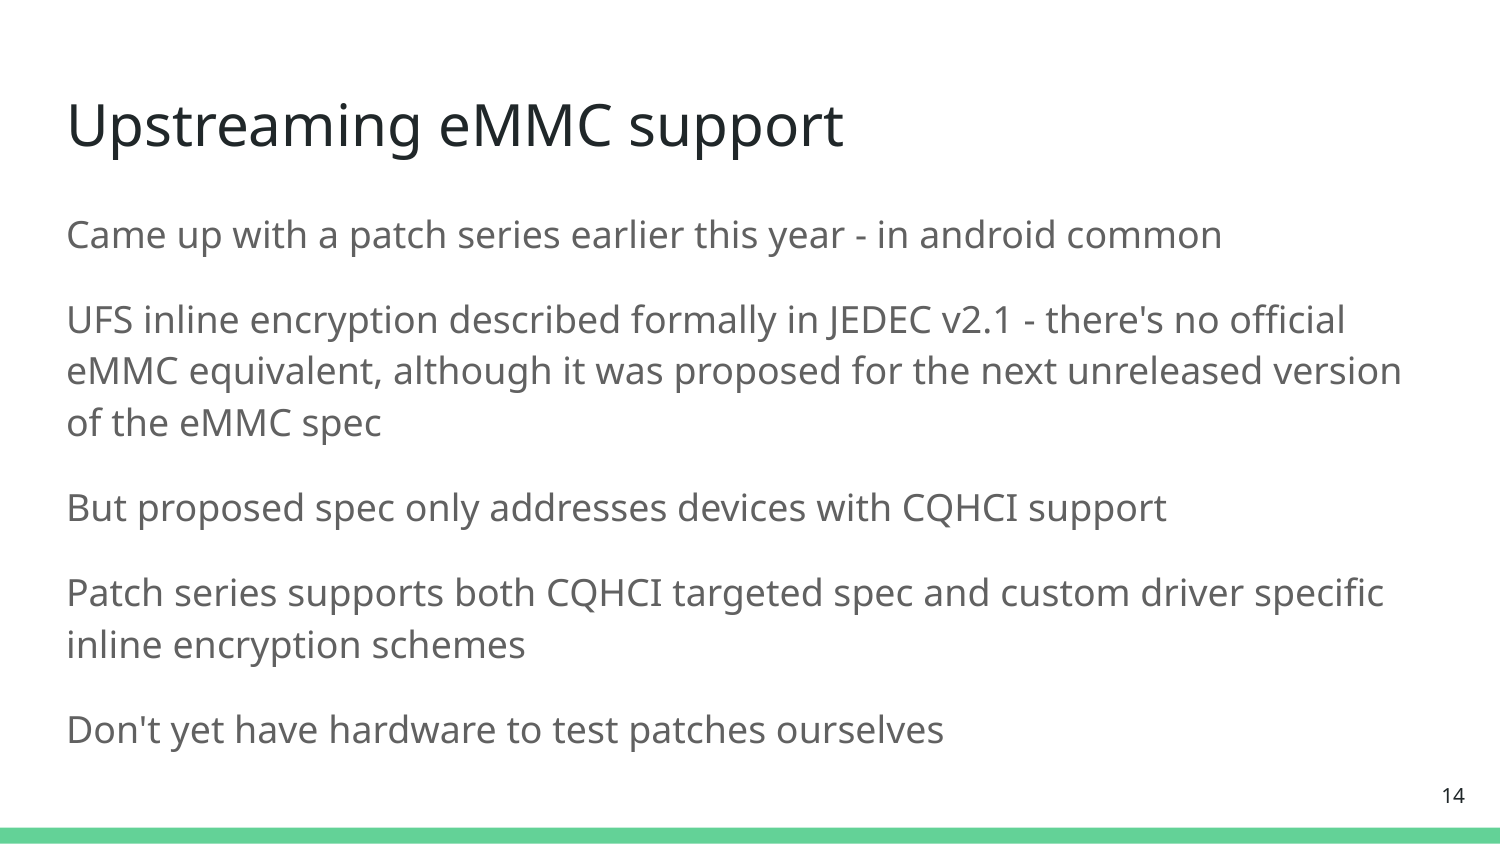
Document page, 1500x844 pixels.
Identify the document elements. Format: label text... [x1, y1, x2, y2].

title Upstreaming eMMC support [51, 72, 1449, 167]
list Came up with a patch series earlier this year - in android common UFS inline encryption described formally in JEDEC v2.1 - there's no official eMMC equivalent, although it was proposed for the next unreleased version of the eMMC spec But proposed spec only addresses devices with CQHCI support Patch series supports both CQHCI targeted spec and custom driver specific inline encryption schemes Don't yet have hardware to test patches ourselves [51, 189, 1449, 750]
slide_number <number> [1389, 764, 1480, 830]
